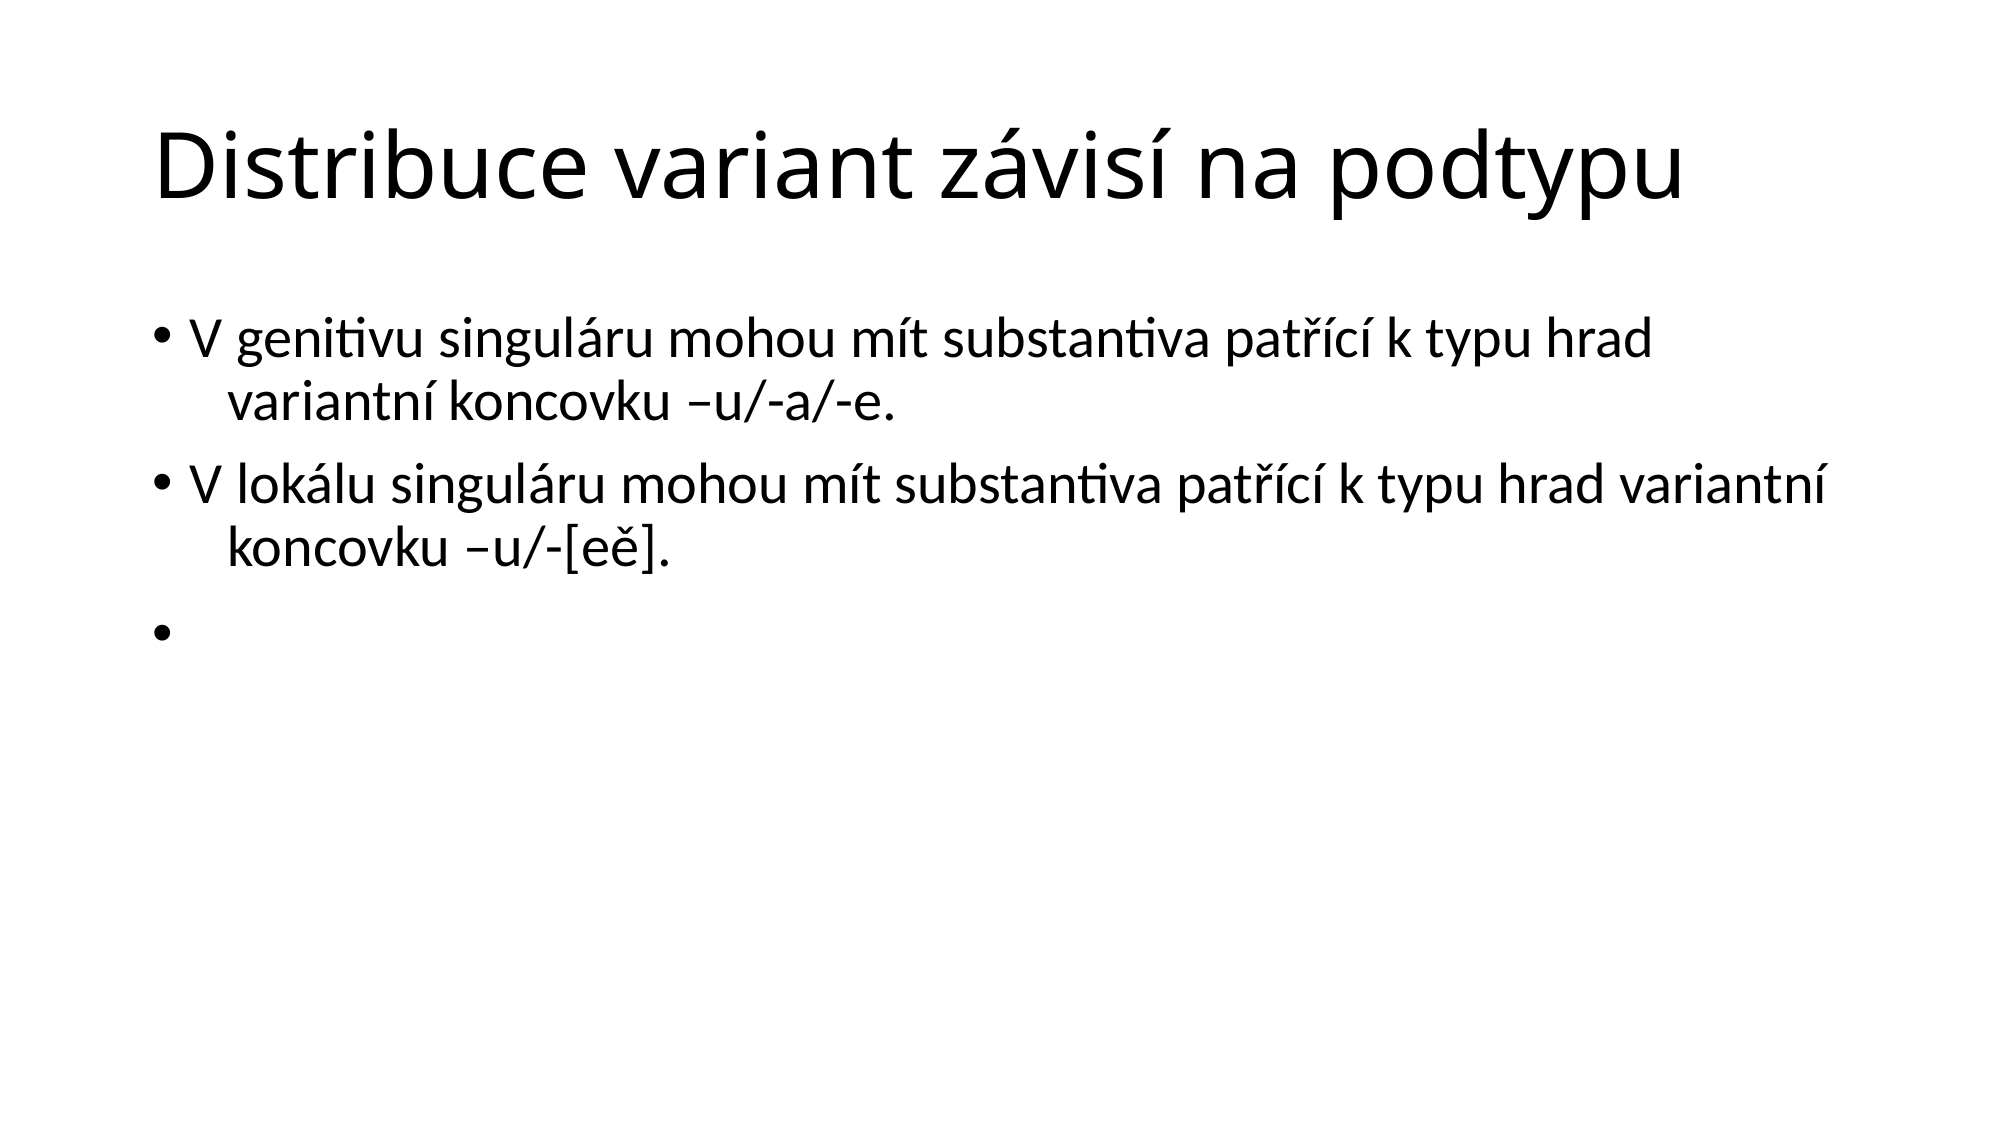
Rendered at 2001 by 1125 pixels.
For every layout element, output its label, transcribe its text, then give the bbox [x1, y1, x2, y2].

title Distribuce variant závisí na podtypu [137, 59, 1863, 278]
list V genitivu singuláru mohou mít substantiva patřící k typu hrad variantní koncovku –u/-a/-e. V lokálu singuláru mohou mít substantiva patřící k typu hrad variantní koncovku –u/-[eě]. [137, 299, 1863, 1014]
